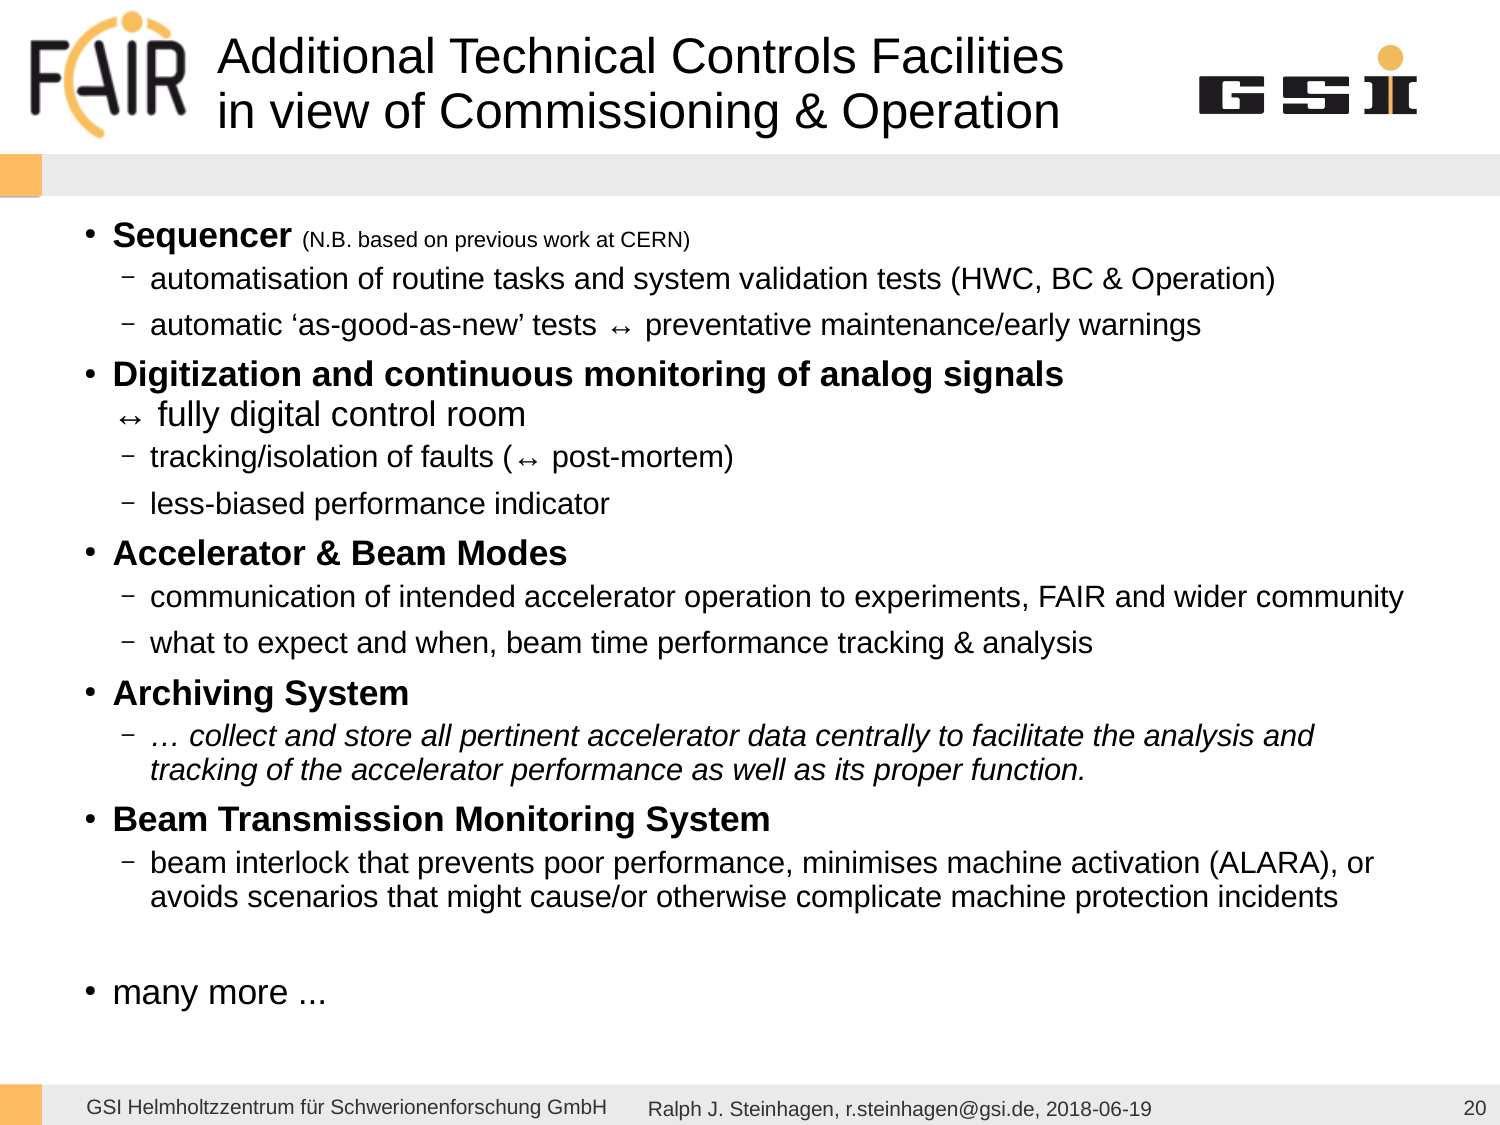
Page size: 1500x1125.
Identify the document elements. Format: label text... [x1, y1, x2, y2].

picture [30, 9, 187, 141]
title Additional Technical Controls Facilities in view of Commissioning & Operation [217, 20, 1180, 147]
list Sequencer (N.B. based on previous work at CERN) automatisation of routine tasks and system validation tests (HWC, BC & Operation) automatic ‘as-good-as-new’ tests ↔ preventative maintenance/early warnings Digitization and continuous monitoring of analog signals ↔ fully digital control room tracking/isolation of faults (↔ post-mortem) less-biased performance indicator Accelerator & Beam Modes communication of intended accelerator operation to experiments, FAIR and wider community what to expect and when, beam time performance tracking & analysis Archiving System … collect and store all pertinent accelerator data centrally to facilitate the analysis and tracking of the accelerator performance as well as its proper function. Beam Transmission Monitoring System beam interlock that prevents poor performance, minimises machine activation (ALARA), or avoids scenarios that might cause/or otherwise complicate machine protection incidents many more ... [75, 215, 1425, 1055]
picture [1197, 42, 1419, 117]
